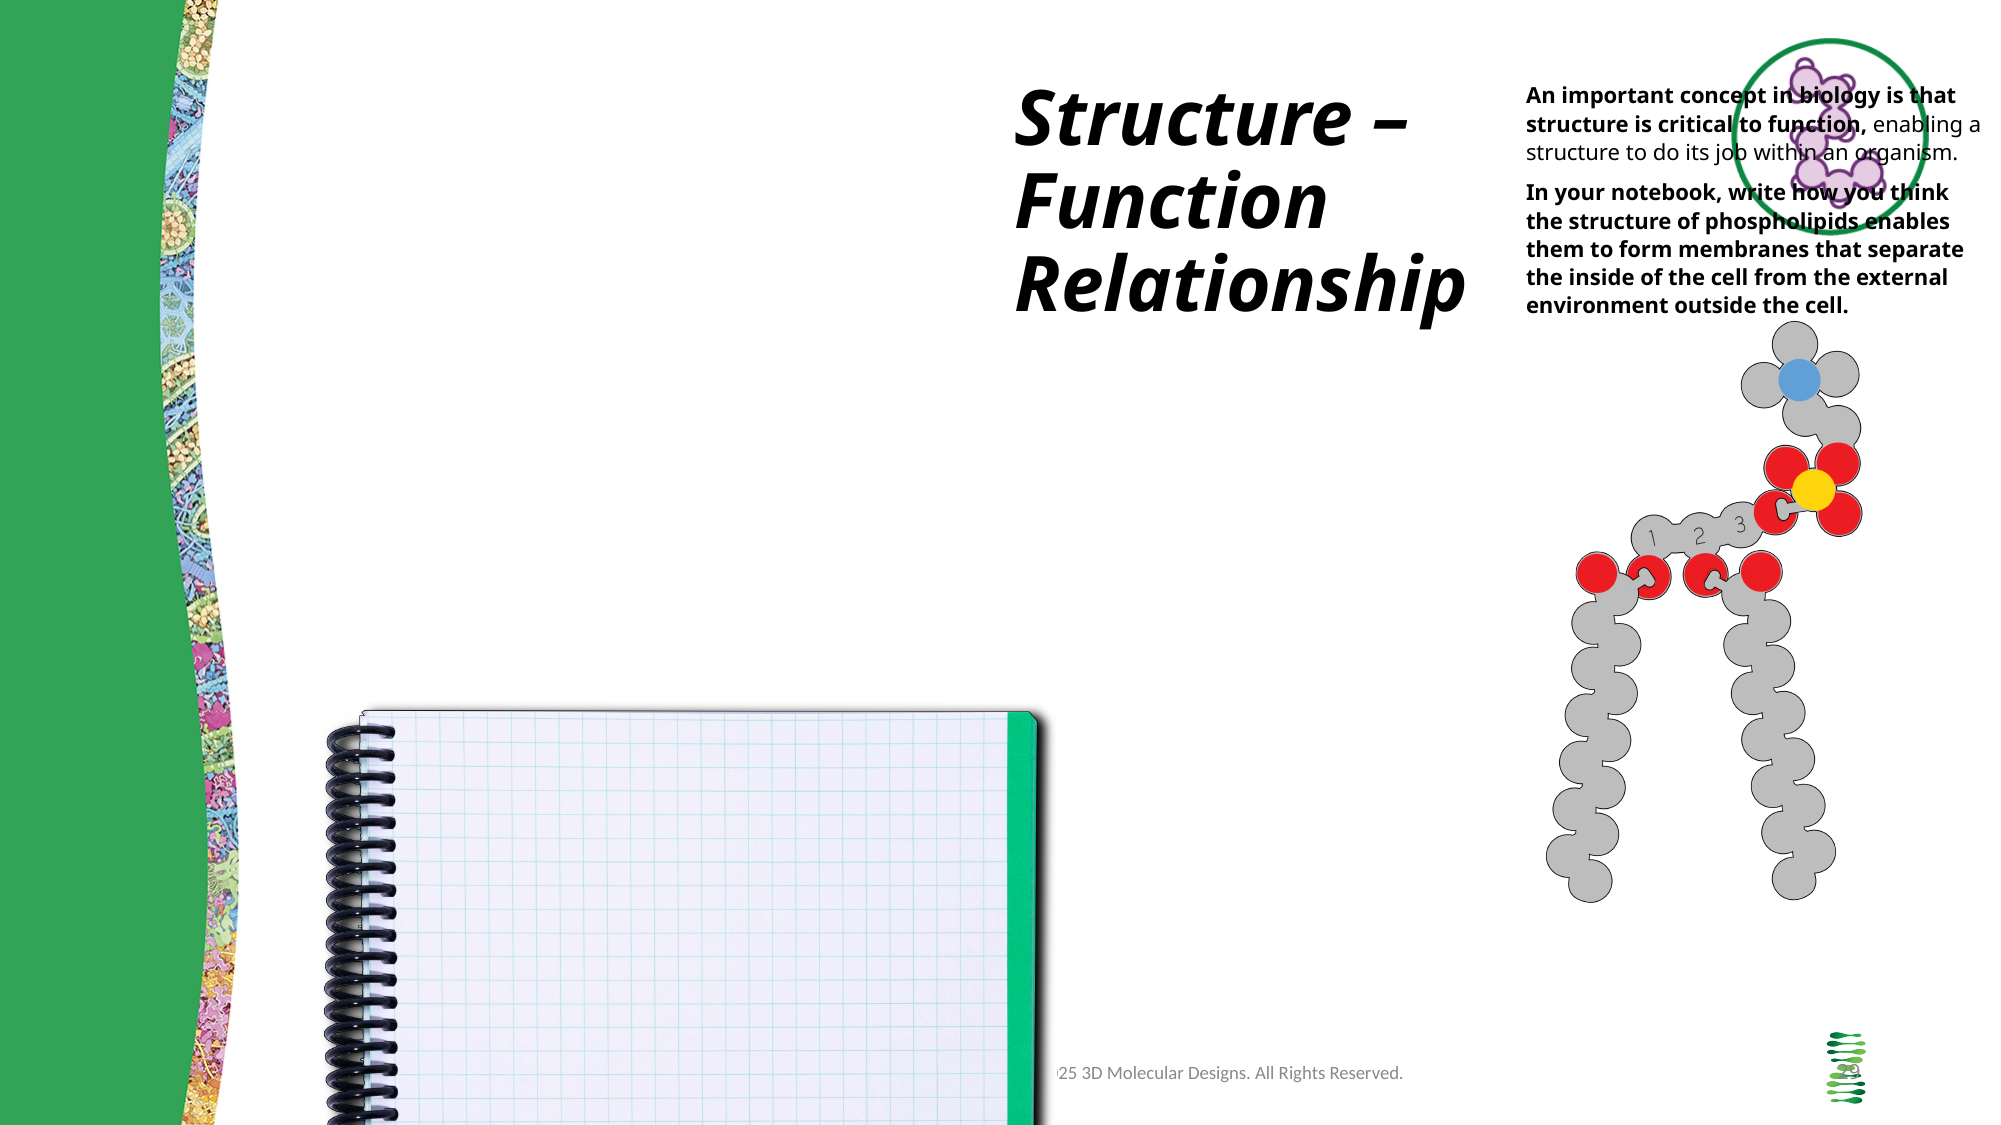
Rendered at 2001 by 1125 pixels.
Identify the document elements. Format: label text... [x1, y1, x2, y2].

picture [320, 700, 1057, 1125]
picture [1541, 310, 1889, 907]
list An important concept in biology is that structure is critical to function, enabling a structure to do its job within an organism. In your notebook, write how you think the structure of phospholipids enables them to form membranes that separate the inside of the cell from the external environment outside the cell. [320, 240, 1314, 657]
slide_number 29 [1821, 1042, 1929, 1103]
list Structure –Function Relationship [235, 72, 1732, 198]
